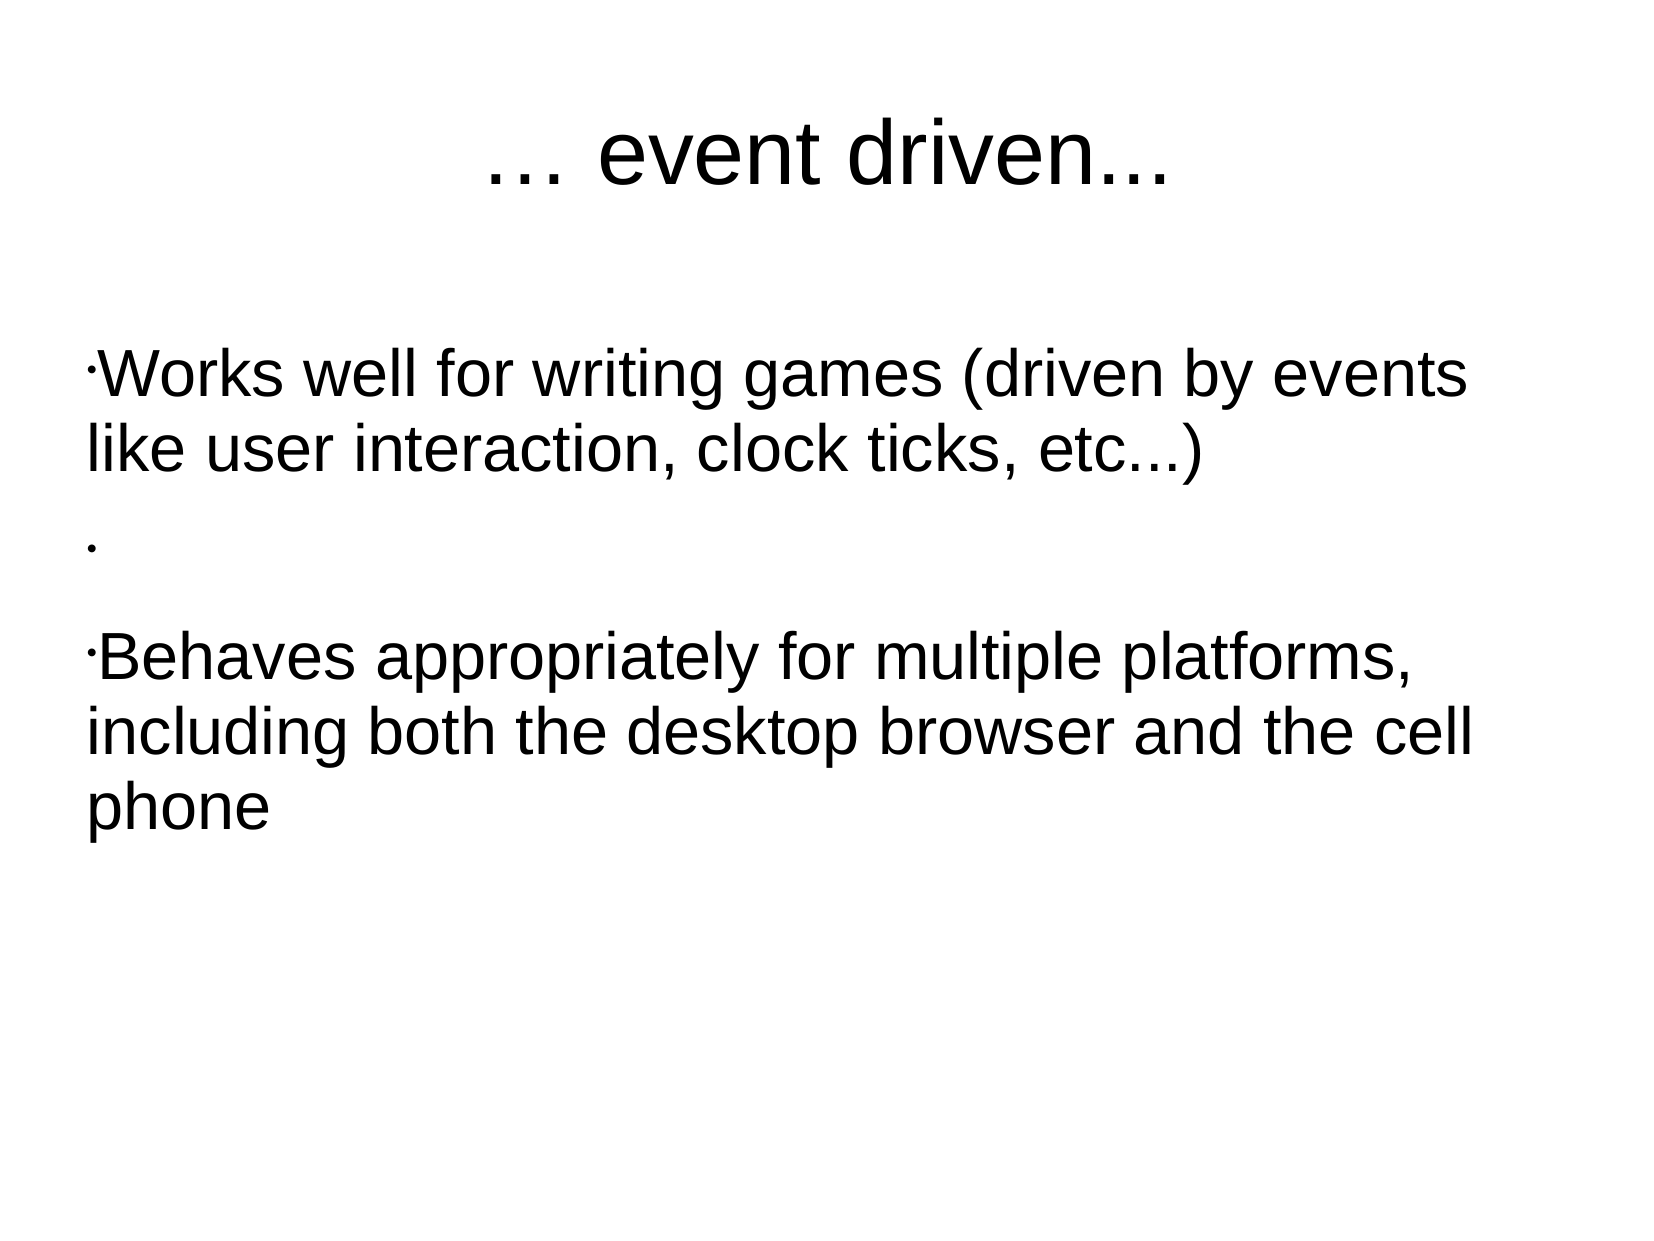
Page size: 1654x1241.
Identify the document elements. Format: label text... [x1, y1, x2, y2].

list Works well for writing games (driven by events like user interaction, clock ticks, etc...) Behaves appropriately for multiple platforms, including both the desktop browser and the cell phone [86, 231, 1576, 1051]
title … event driven... [82, 56, 1571, 250]
